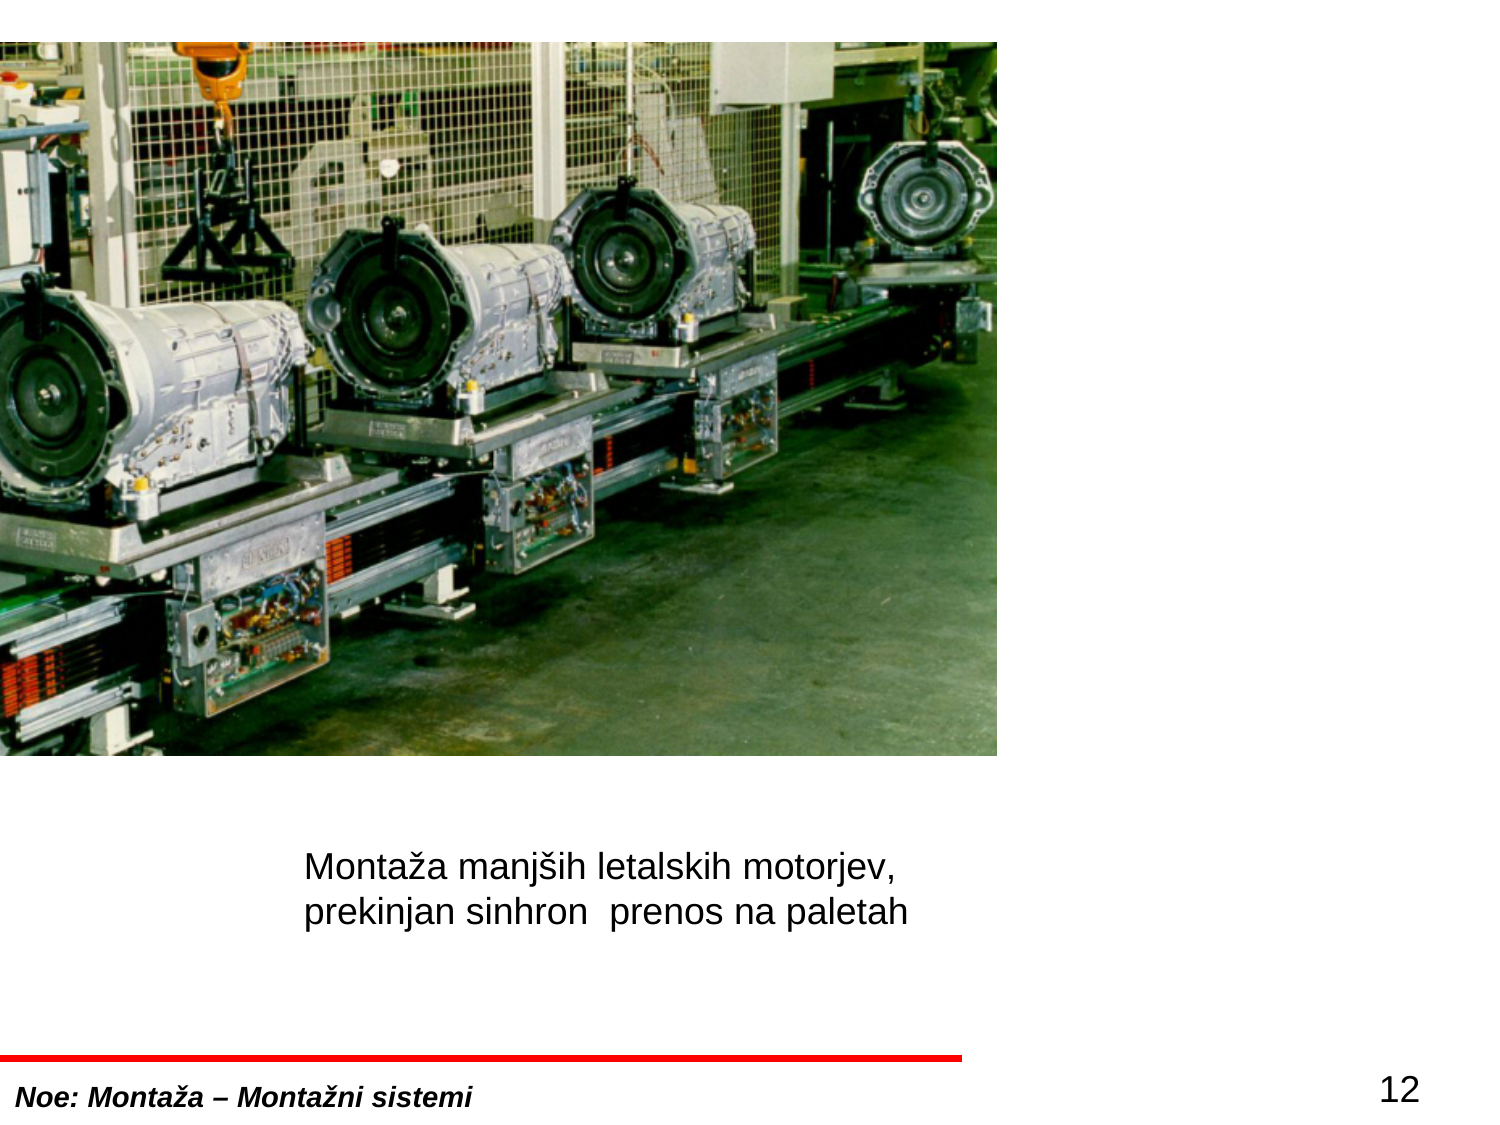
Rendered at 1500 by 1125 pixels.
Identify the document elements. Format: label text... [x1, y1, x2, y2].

picture [0, 42, 997, 756]
text_box Montaža manjših letalskih motorjev, prekinjan sinhron prenos na paletah [289, 834, 987, 940]
